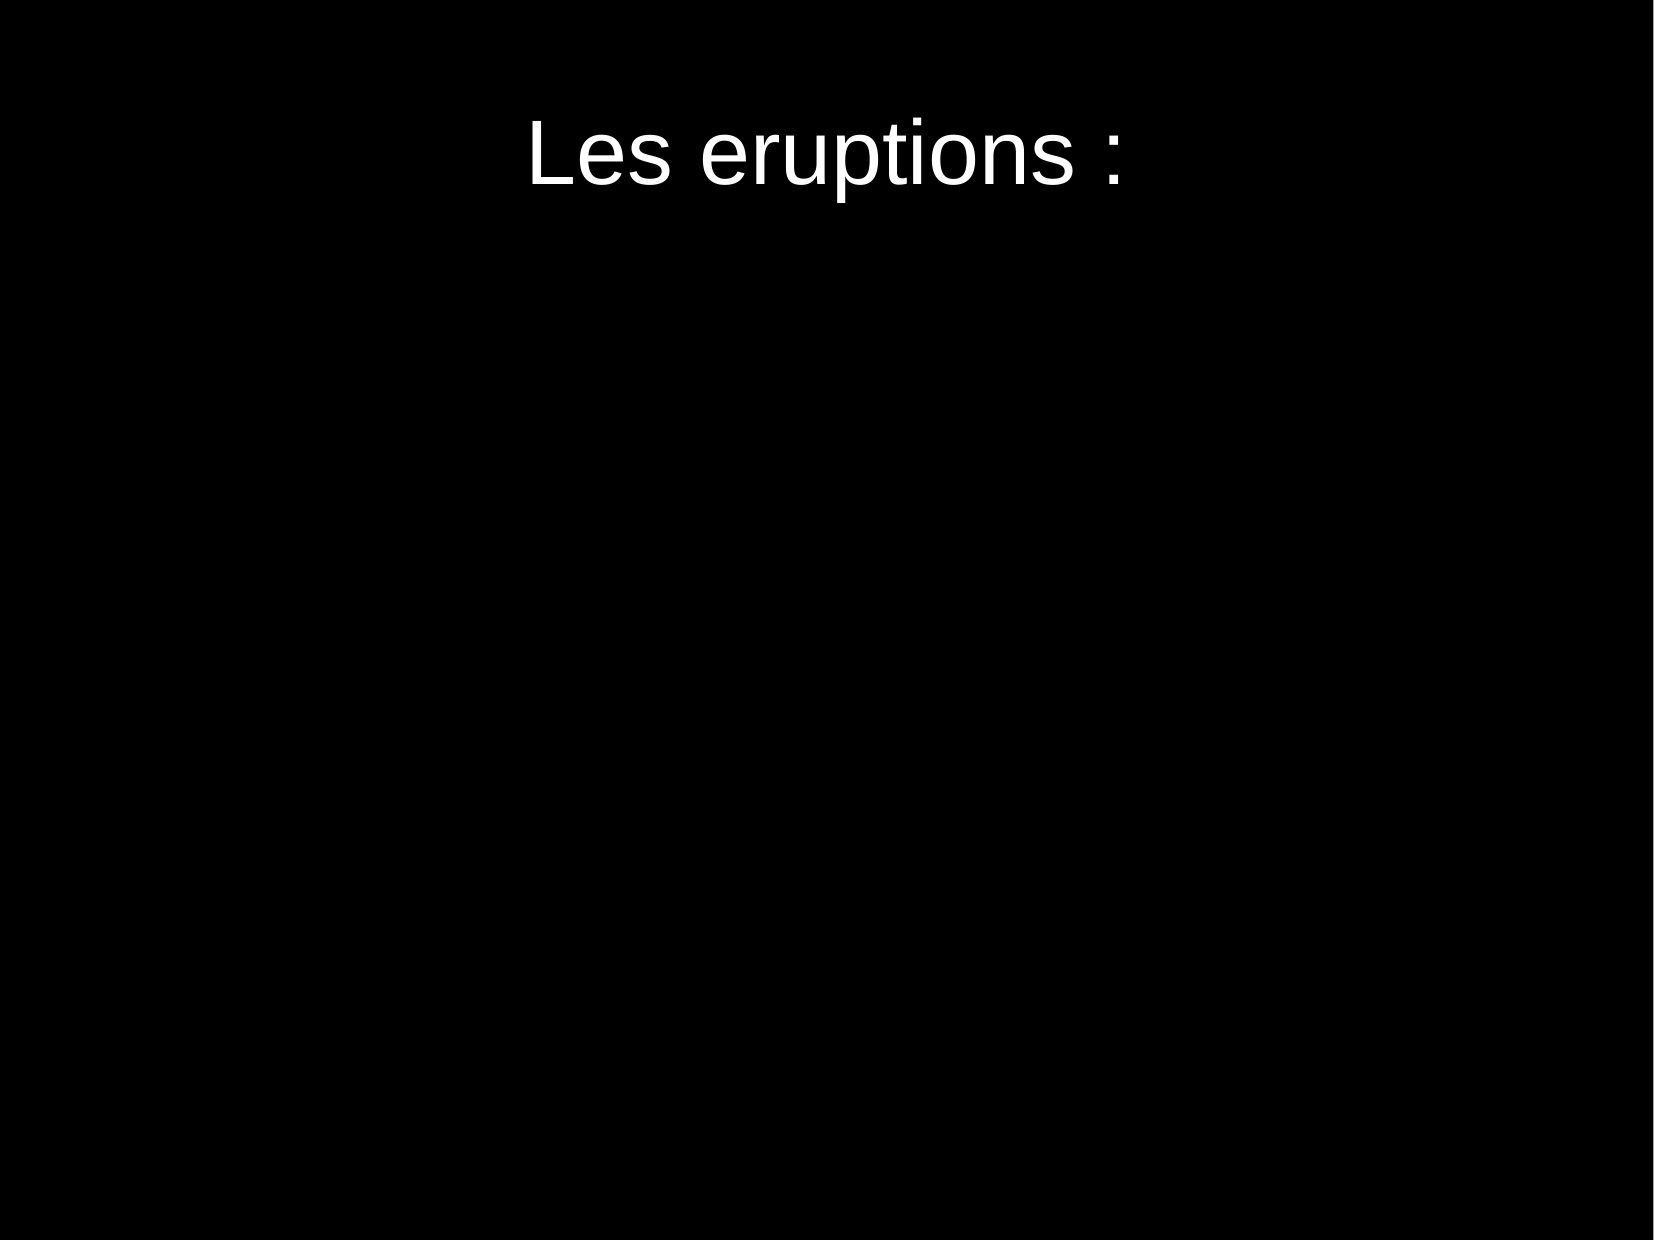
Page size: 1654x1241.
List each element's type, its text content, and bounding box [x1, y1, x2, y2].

title Les eruptions : [82, 49, 1571, 257]
